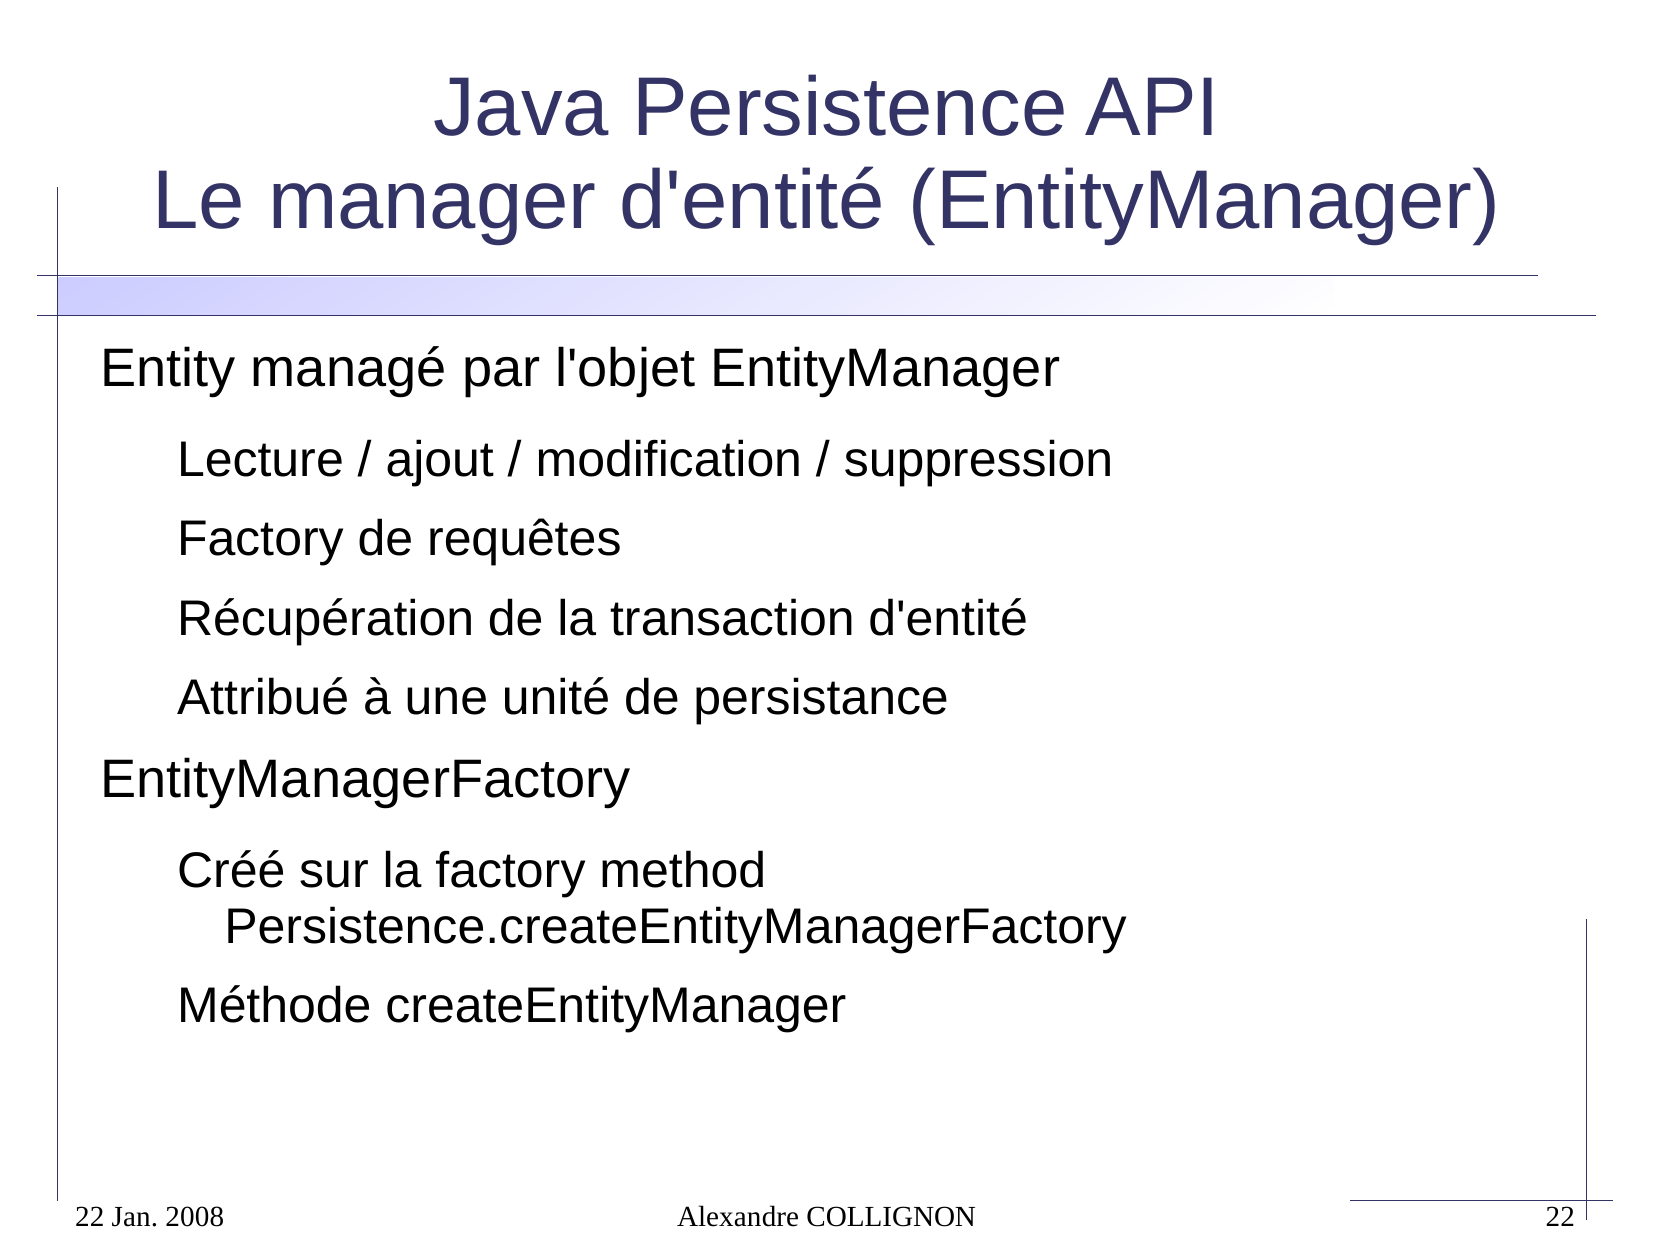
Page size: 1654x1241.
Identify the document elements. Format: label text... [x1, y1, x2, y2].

title Java Persistence API Le manager d'entité (EntityManager) [82, 49, 1571, 257]
list Entity managé par l'objet EntityManager Lecture / ajout / modification / suppression Factory de requêtes Récupération de la transaction d'entité Attribué à une unité de persistance EntityManagerFactory Créé sur la factory method Persistence.createEntityManagerFactory Méthode createEntityManager [82, 337, 1571, 1157]
